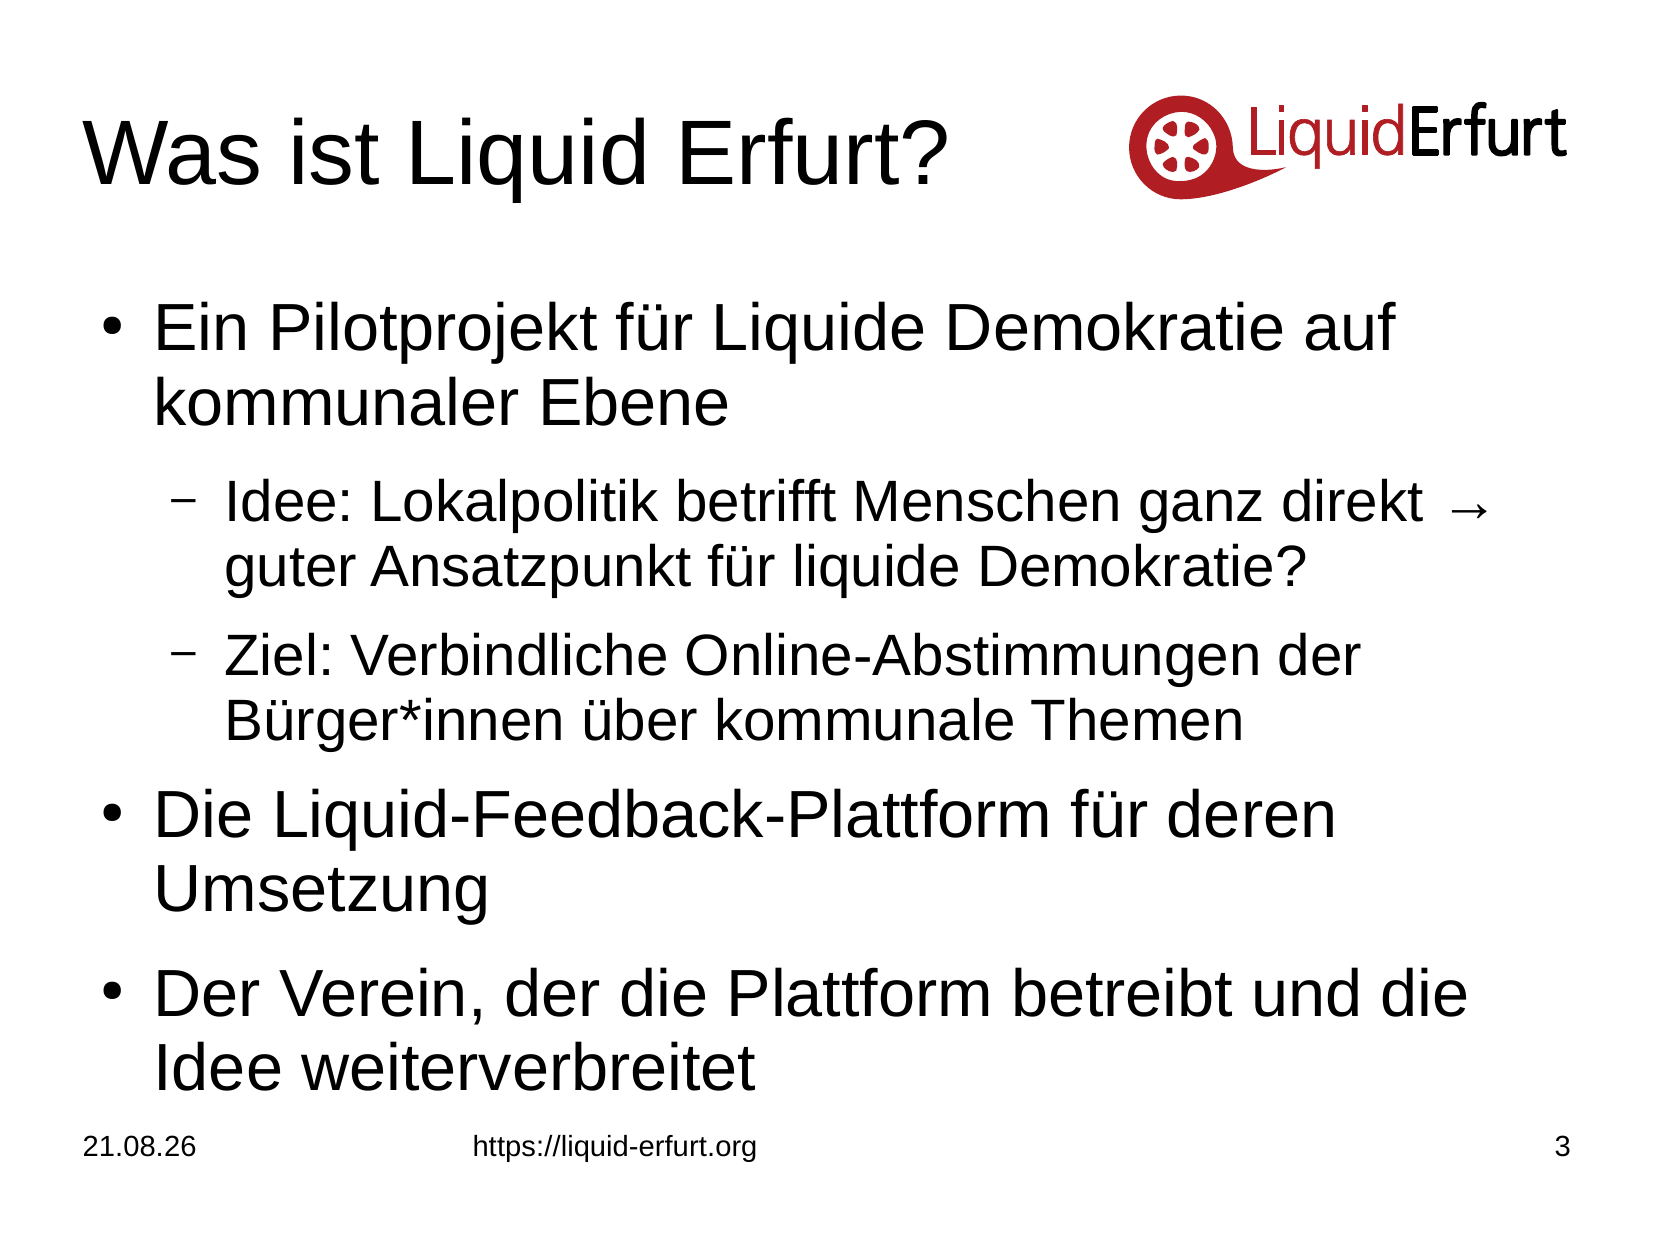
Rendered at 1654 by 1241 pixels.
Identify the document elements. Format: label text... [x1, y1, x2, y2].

list Ein Pilotprojekt für Liquide Demokratie auf kommunaler Ebene Idee: Lokalpolitik betrifft Menschen ganz direkt → guter Ansatzpunkt für liquide Demokratie? Ziel: Verbindliche Online-Abstimmungen der Bürger*innen über kommunale Themen Die Liquid-Feedback-Plattform für deren Umsetzung Der Verein, der die Plattform betreibt und die Idee weiterverbreitet [82, 290, 1571, 1107]
title Was ist Liquid Erfurt? [82, 49, 1571, 257]
